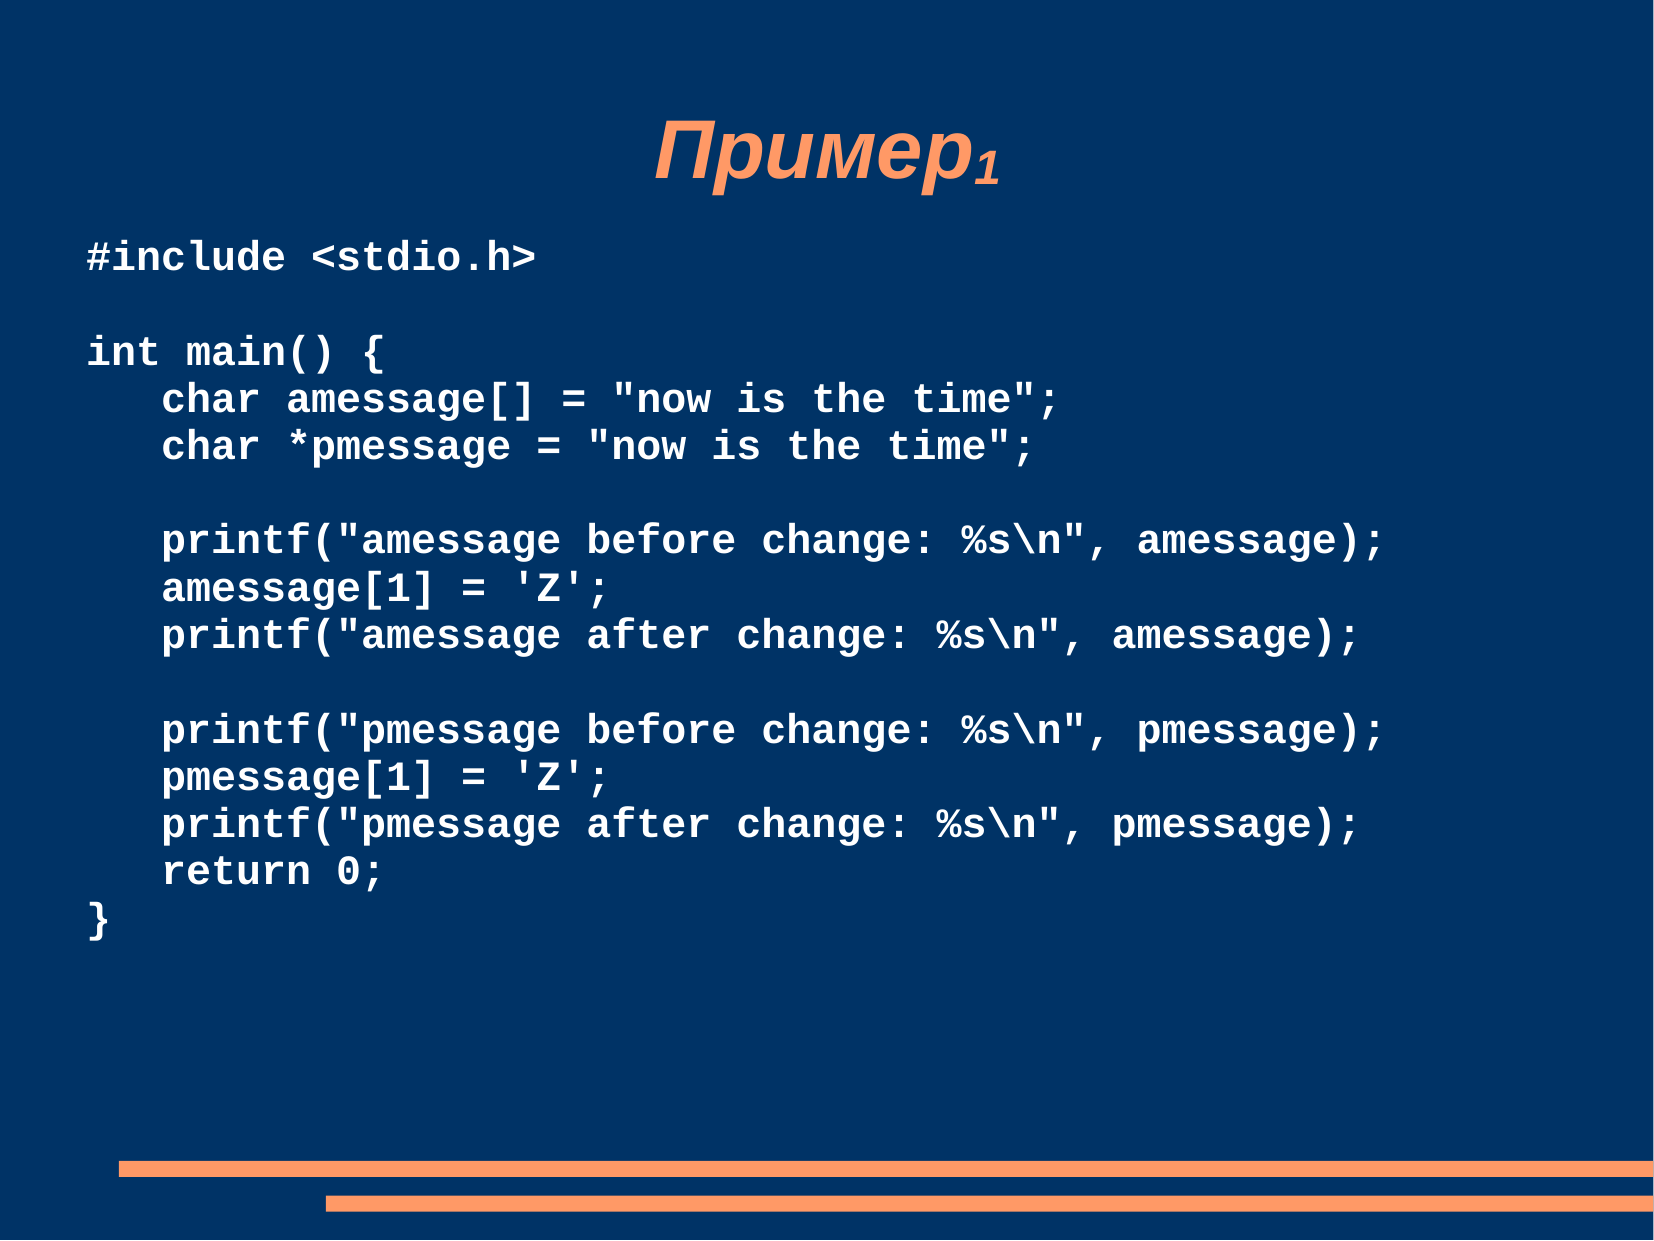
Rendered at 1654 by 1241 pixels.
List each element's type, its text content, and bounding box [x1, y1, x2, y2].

text_box #include <stdio.h> int main() { char amessage[] = "now is the time"; char *pmessage = "now is the time"; printf("amessage before change: %s\n", amessage); amessage[1] = 'Z'; printf("amessage after change: %s\n", amessage); printf("pmessage before change: %s\n", pmessage); pmessage[1] = 'Z'; printf("pmessage after change: %s\n", pmessage); return 0; } [71, 228, 1637, 1008]
title Пример1 [121, 46, 1534, 228]
